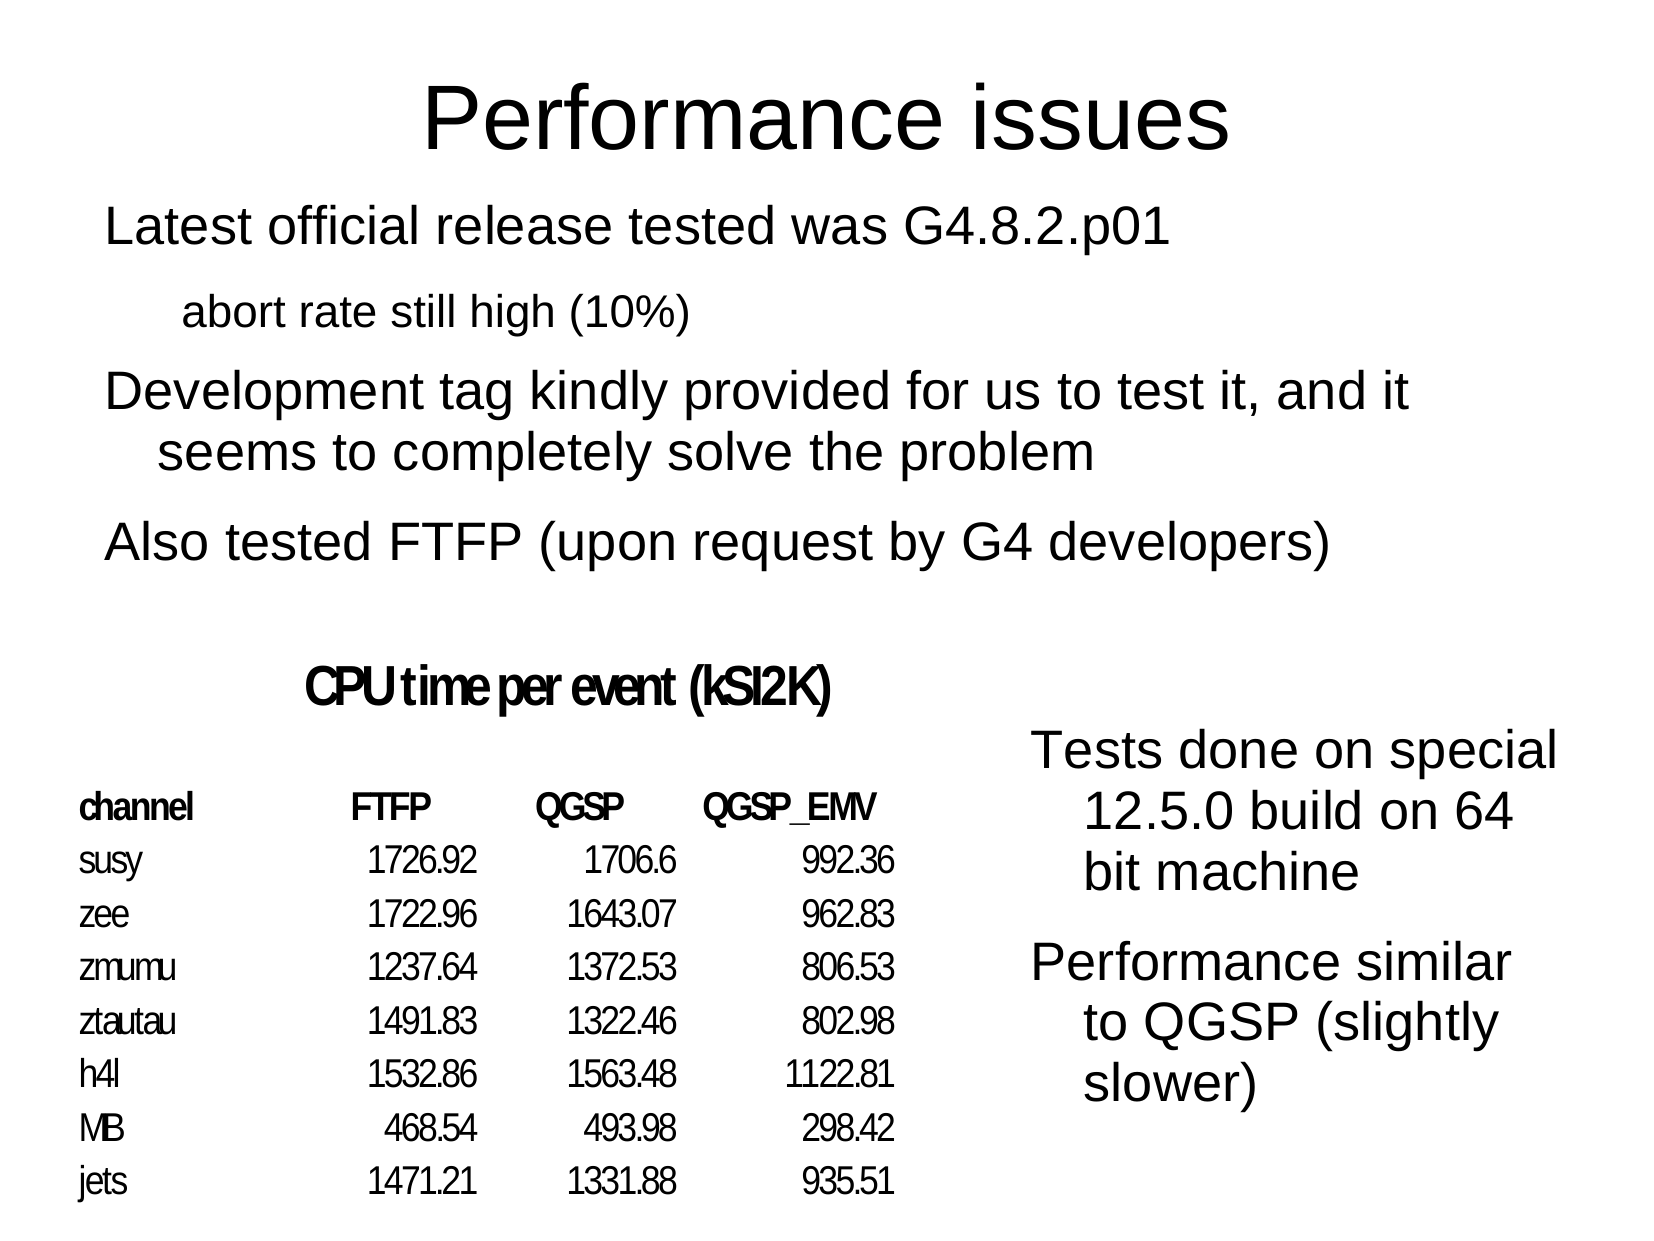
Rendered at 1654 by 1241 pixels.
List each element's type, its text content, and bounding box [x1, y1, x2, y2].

list Latest official release tested was G4.8.2.p01 abort rate still high (10%) Development tag kindly provided for us to test it, and it seems to completely solve the problem Also tested FTFP (upon request by G4 developers) [86, 195, 1576, 638]
text_box Tests done on special 12.5.0 build on 64 bit machine Performance similar to QGSP (slightly slower) [998, 712, 1576, 1126]
title Performance issues [82, 13, 1571, 222]
chart [75, 653, 901, 1216]
